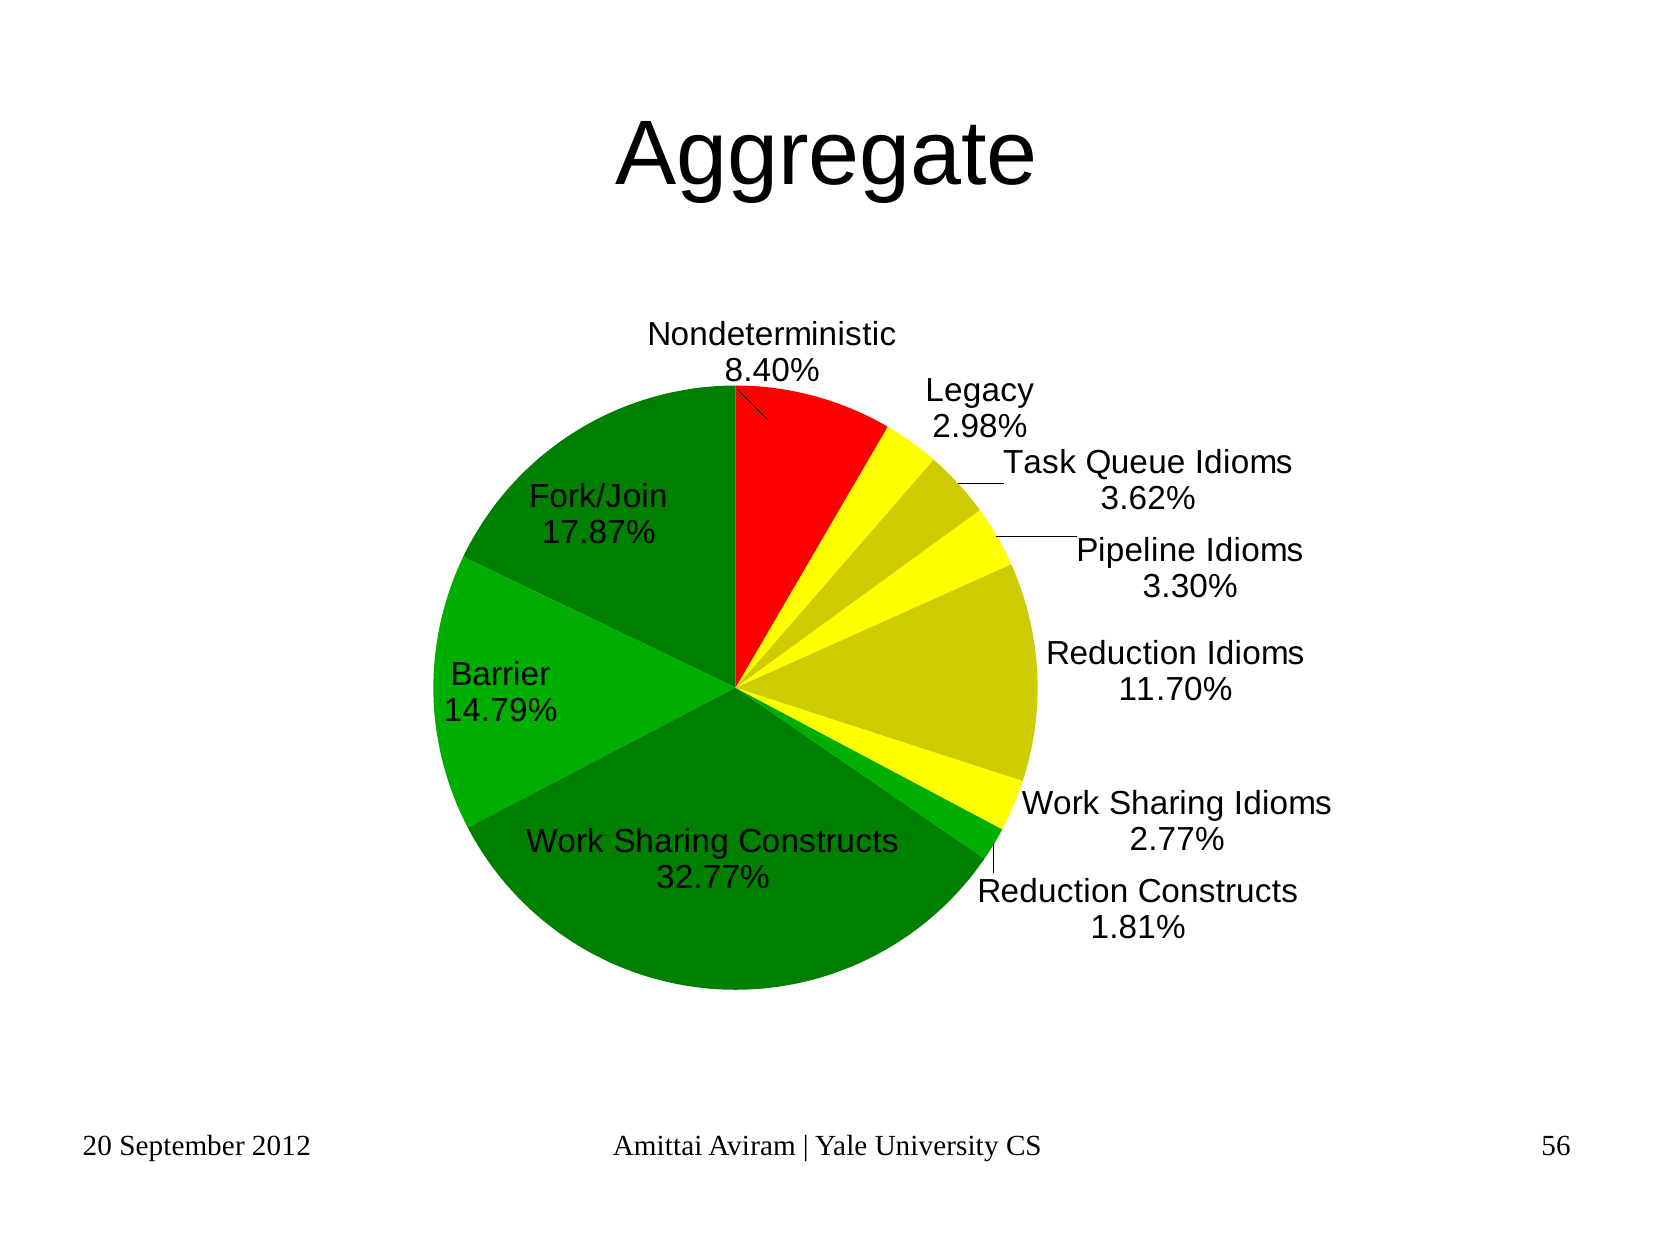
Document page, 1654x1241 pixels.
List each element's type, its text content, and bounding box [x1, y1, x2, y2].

chart [118, 295, 1536, 1087]
title Aggregate [82, 56, 1571, 250]
